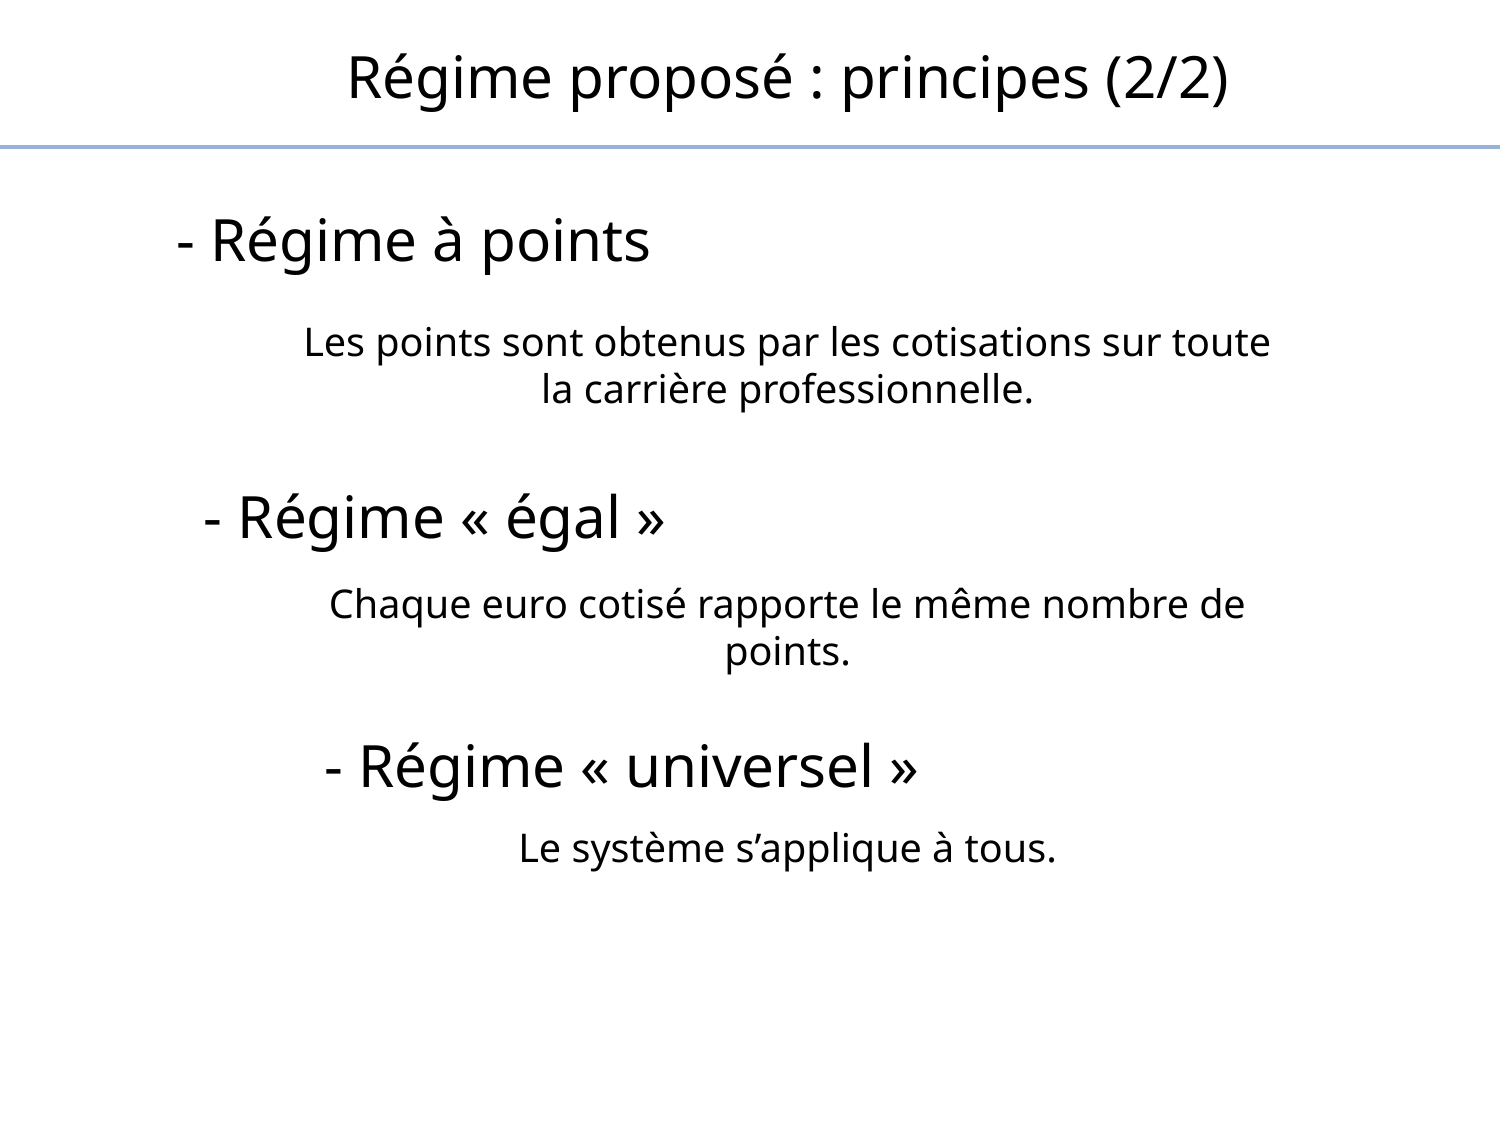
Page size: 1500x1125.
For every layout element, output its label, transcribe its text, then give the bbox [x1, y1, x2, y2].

text_box - Régime « égal » [50, 472, 821, 558]
text_box - Régime à points [50, 195, 779, 281]
text_box Les points sont obtenus par les cotisations sur toute la carrière professionnelle. [295, 309, 1281, 419]
text_box Régime proposé : principes (2/2) [172, 32, 1403, 118]
text_box - Régime « universel » [43, 721, 1201, 807]
text_box Chaque euro cotisé rapporte le même nombre de points. [295, 571, 1281, 682]
text_box Le système s’applique à tous. [295, 815, 1281, 878]
